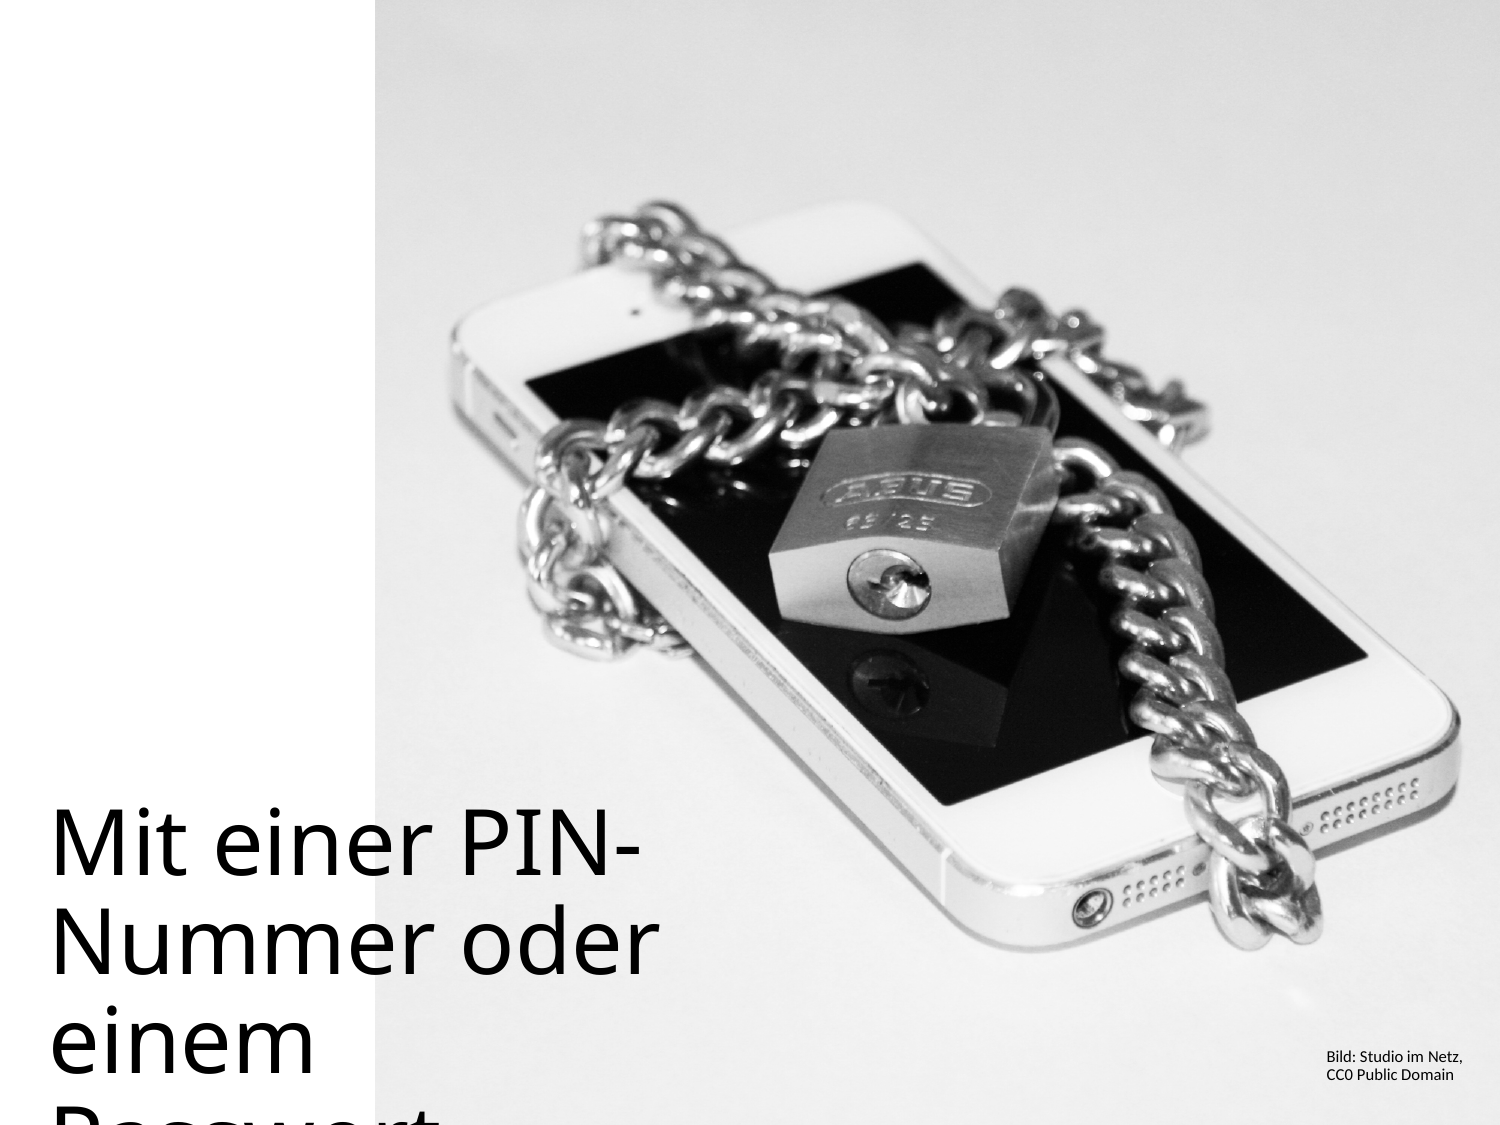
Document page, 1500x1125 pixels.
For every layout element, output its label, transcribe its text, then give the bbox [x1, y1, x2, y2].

text_box Bild: Studio im Netz, CC0 Public Domain [1311, 1040, 1480, 1092]
title Mit einer PIN-Nummer oder einem Passwort. [33, 788, 701, 1092]
picture [375, 0, 1500, 1125]
